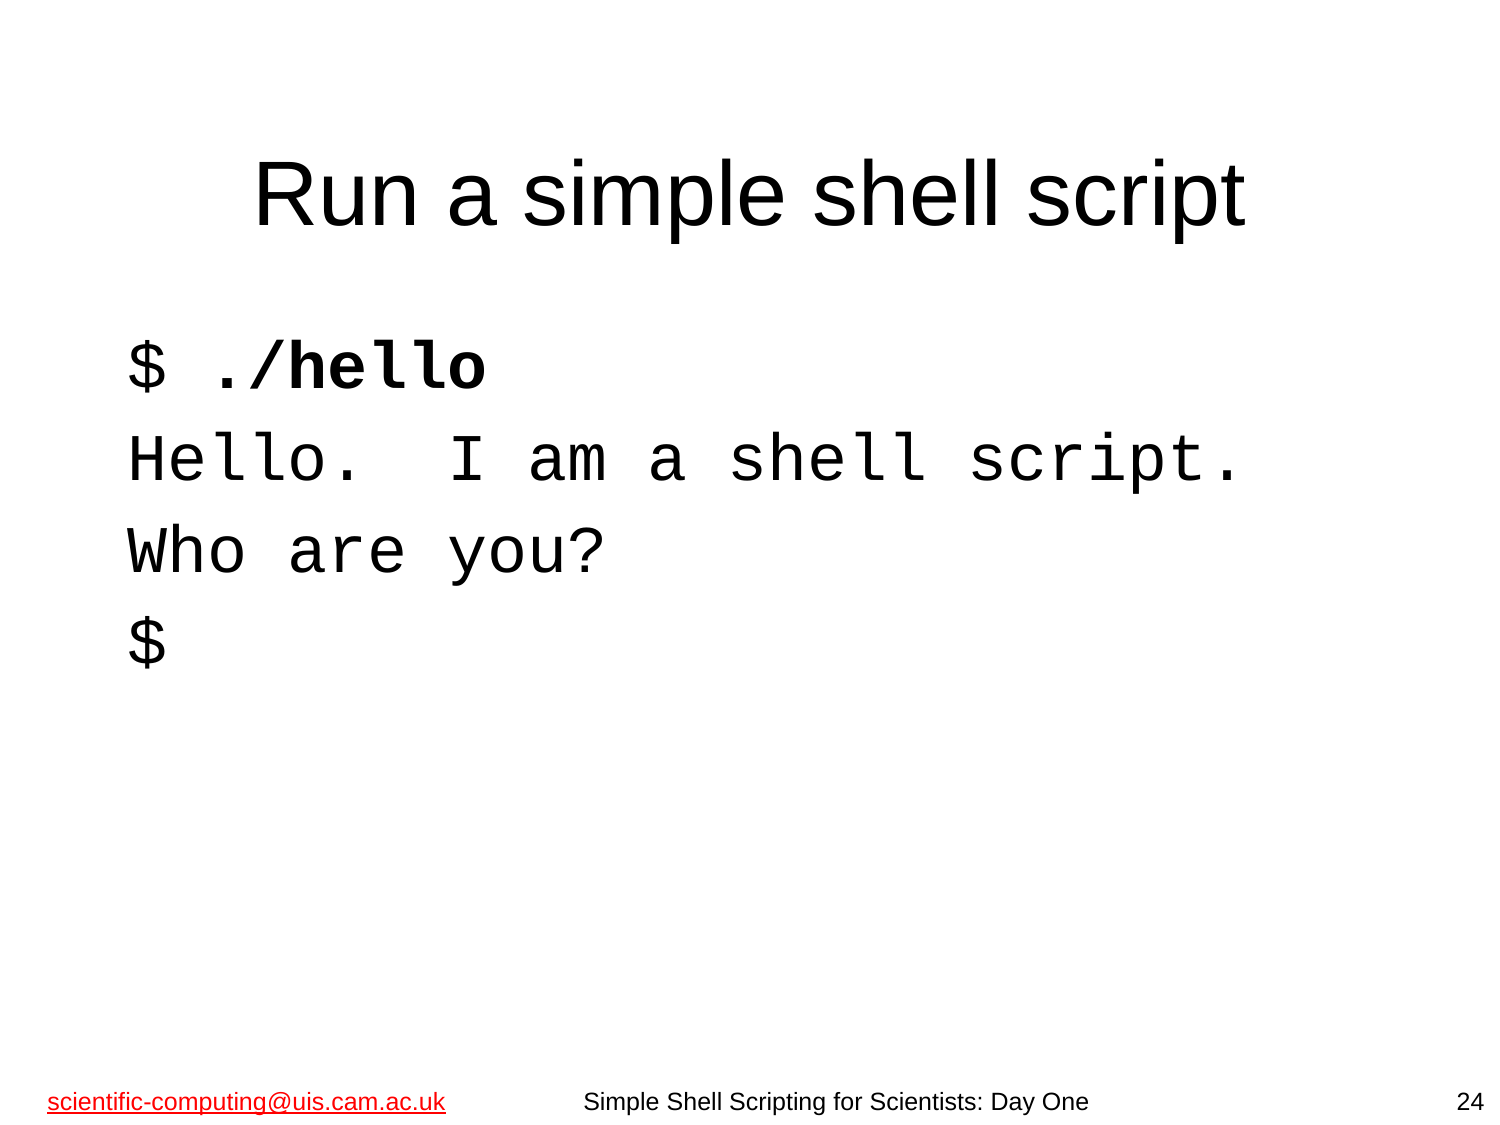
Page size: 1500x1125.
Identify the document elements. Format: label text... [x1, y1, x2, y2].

list $ ./hello Hello. I am a shell script. Who are you? $ [112, 324, 1388, 1001]
title Run a simple shell script [112, 99, 1388, 288]
